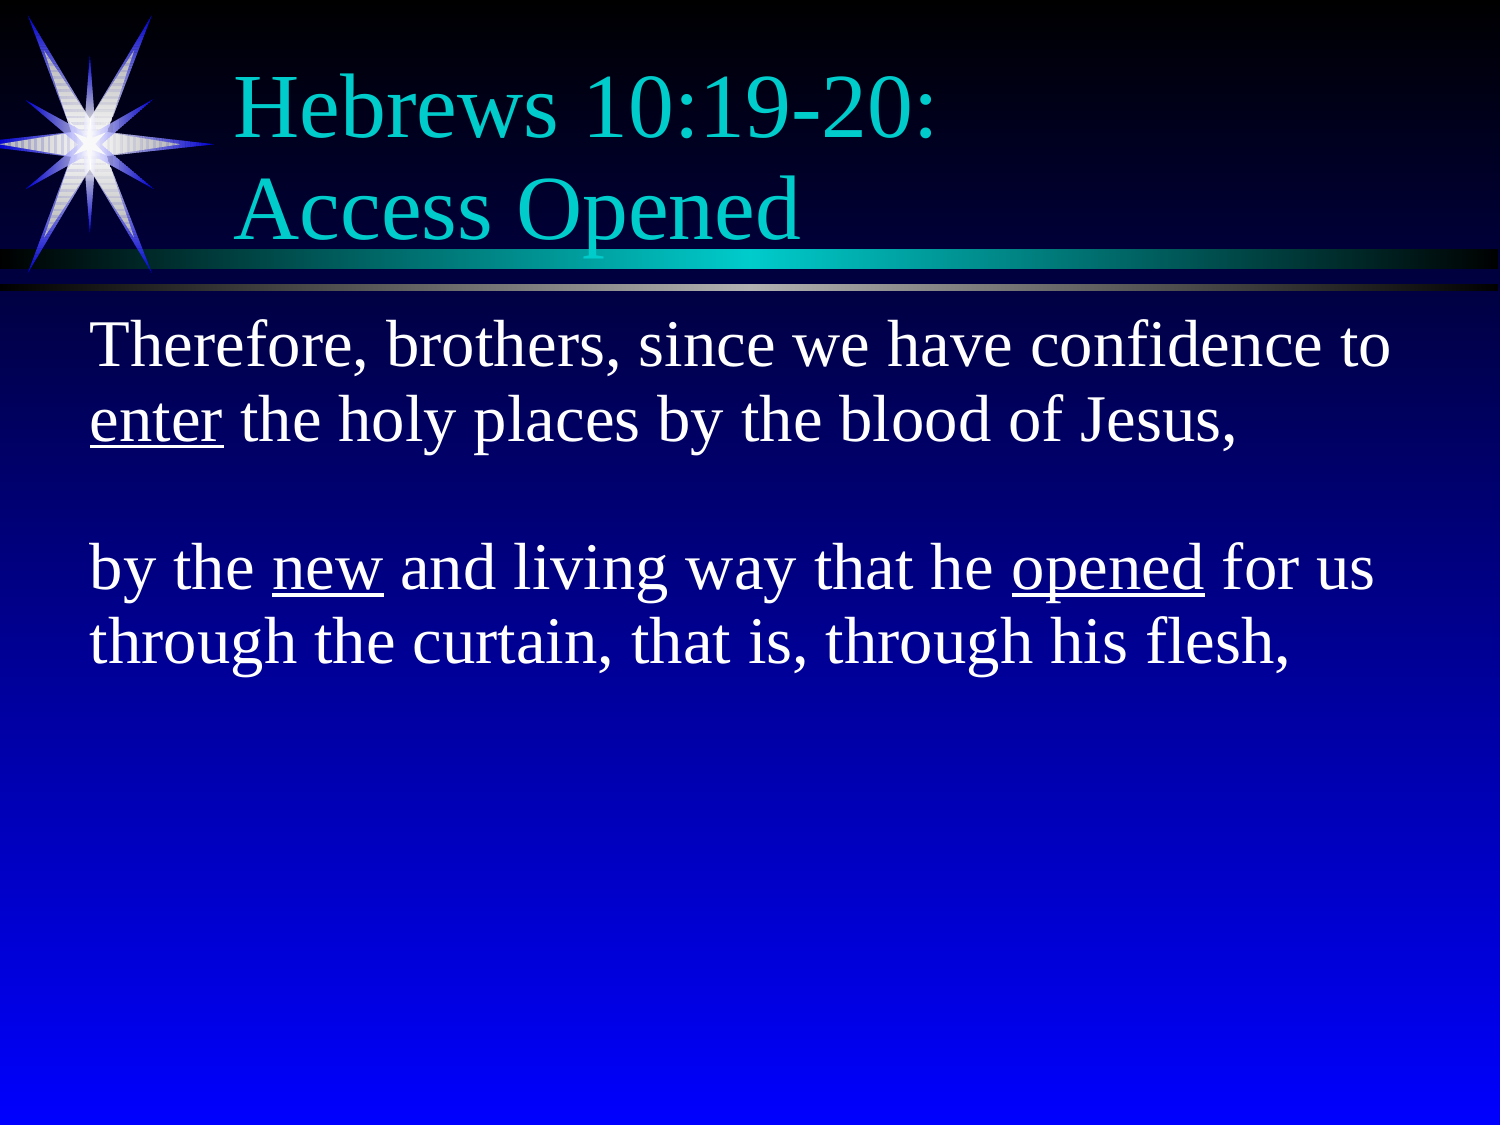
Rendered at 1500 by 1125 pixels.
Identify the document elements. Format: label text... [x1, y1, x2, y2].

text_box Therefore, brothers, since we have confidence to enter the holy places by the blood of Jesus, by the new and living way that he opened for us through the curtain, that is, through his flesh, [75, 299, 1463, 923]
title Hebrews 10:19-20: Access Opened [219, 39, 1276, 276]
